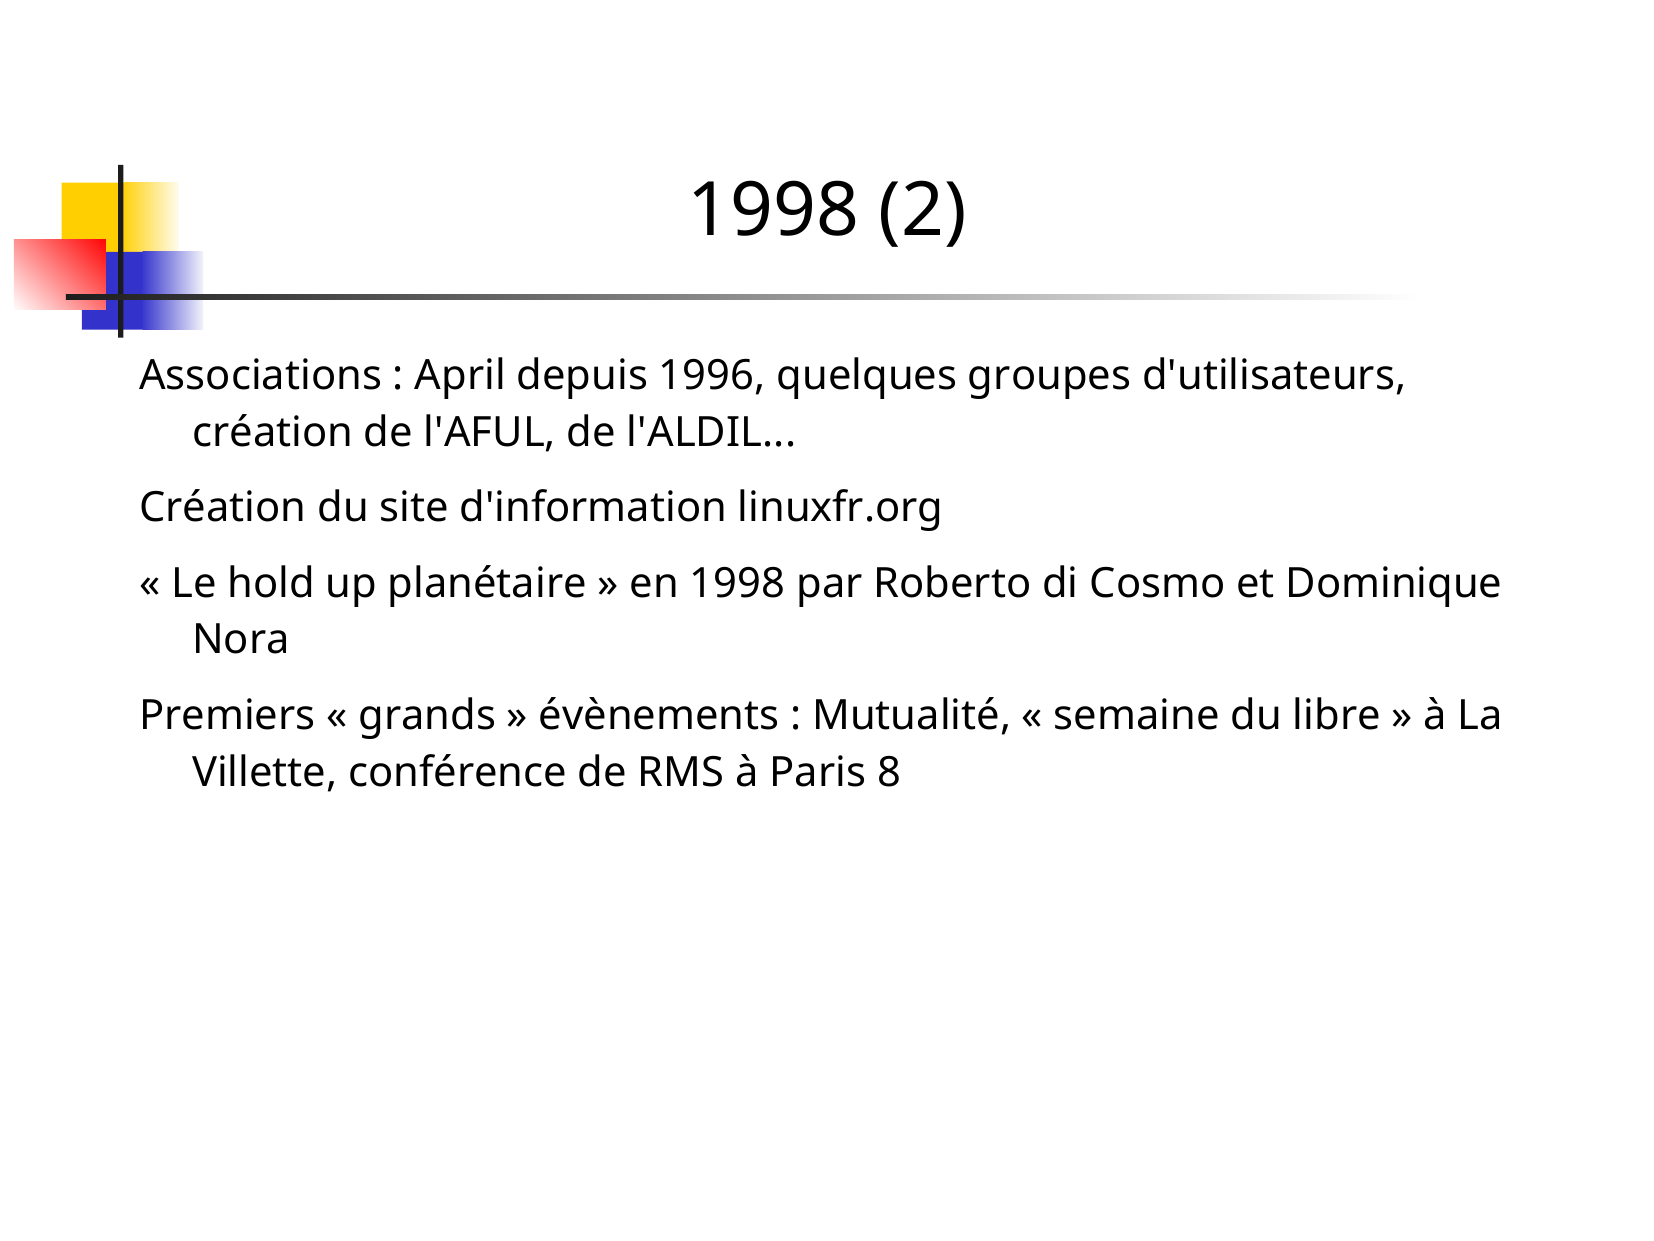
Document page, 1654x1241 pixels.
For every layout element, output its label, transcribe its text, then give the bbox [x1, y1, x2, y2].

list Associations : April depuis 1996, quelques groupes d'utilisateurs, création de l'AFUL, de l'ALDIL... Création du site d'information linuxfr.org « Le hold up planétaire » en 1998 par Roberto di Cosmo et Dominique Nora Premiers « grands » évènements : Mutualité, « semaine du libre » à La Villette, conférence de RMS à Paris 8 [121, 344, 1534, 1112]
title 1998 (2) [121, 110, 1534, 303]
